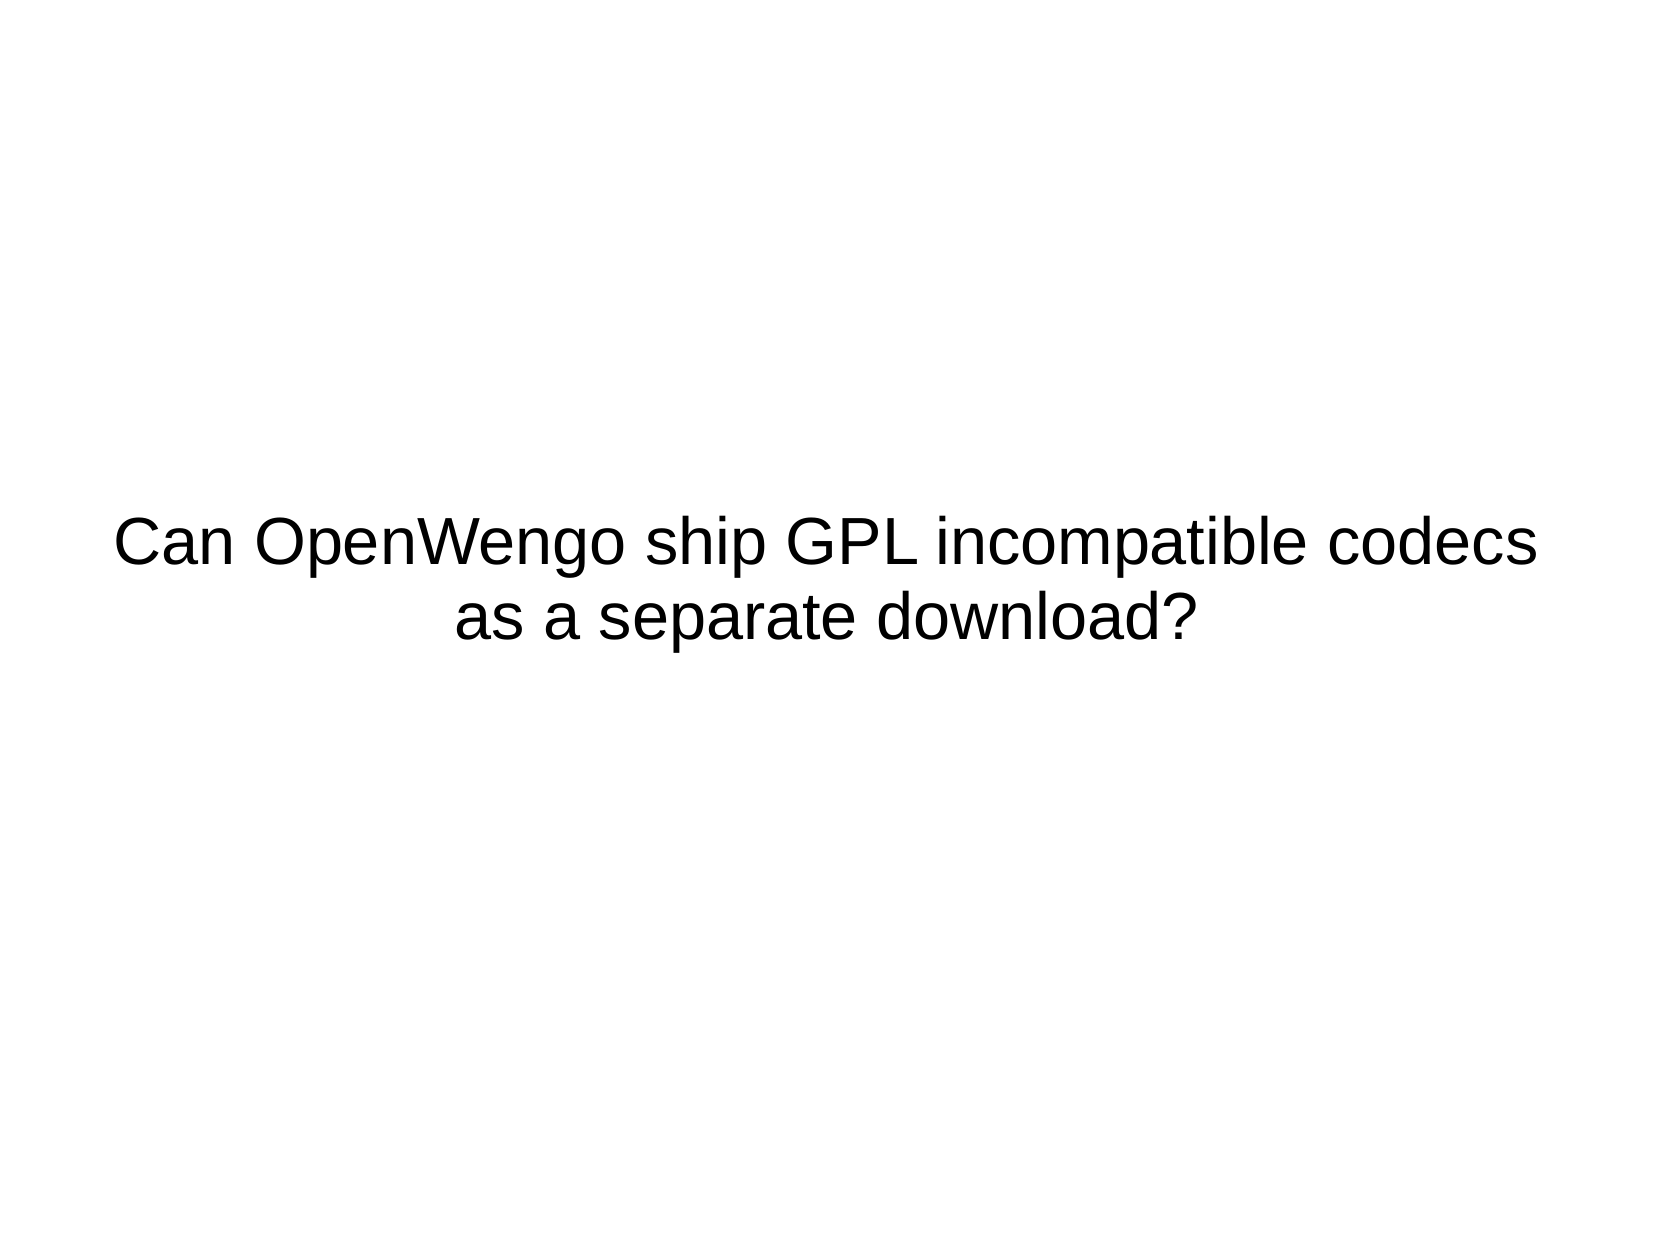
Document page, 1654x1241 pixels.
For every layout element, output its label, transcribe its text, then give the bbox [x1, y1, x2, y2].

subtitle Can OpenWengo ship GPL incompatible codecs as a separate download? [82, 49, 1571, 1109]
